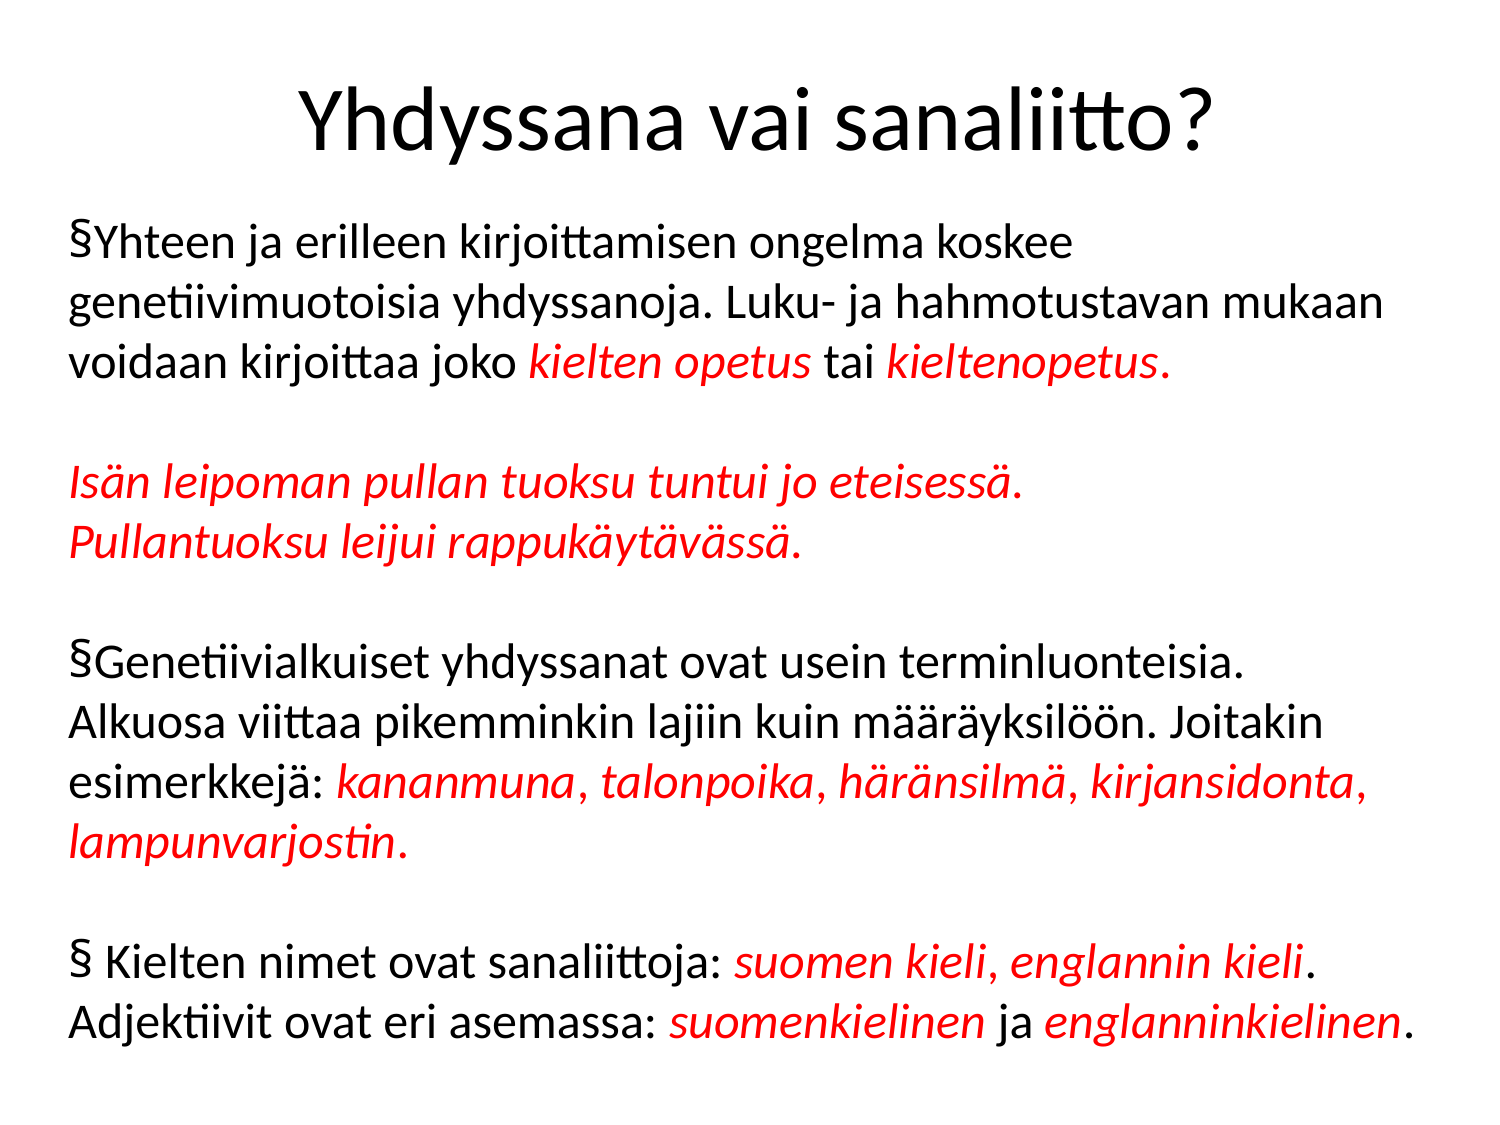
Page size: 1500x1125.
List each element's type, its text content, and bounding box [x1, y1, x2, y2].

text_box Yhteen ja erilleen kirjoittamisen ongelma koskee genetiivimuotoisia yhdyssanoja. Luku- ja hahmotustavan mukaan voidaan kirjoittaa joko kielten opetus tai kieltenopetus. Isän leipoman pullan tuoksu tuntui jo eteisessä. Pullantuoksu leijui rappukäytävässä. Genetiivialkuiset yhdyssanat ovat usein terminluonteisia. Alkuosa viittaa pikemminkin lajiin kuin määräyksilöön. Joitakin esimerkkejä: kananmuna, talonpoika, häränsilmä, kirjansidonta, lampunvarjostin. Kielten nimet ovat sanaliittoja: suomen kieli, englannin kieli. Adjektiivit ovat eri asemassa: suomenkielinen ja englanninkielinen. [53, 201, 1435, 1056]
title Yhdyssana vai sanaliitto? [83, 19, 1434, 201]
